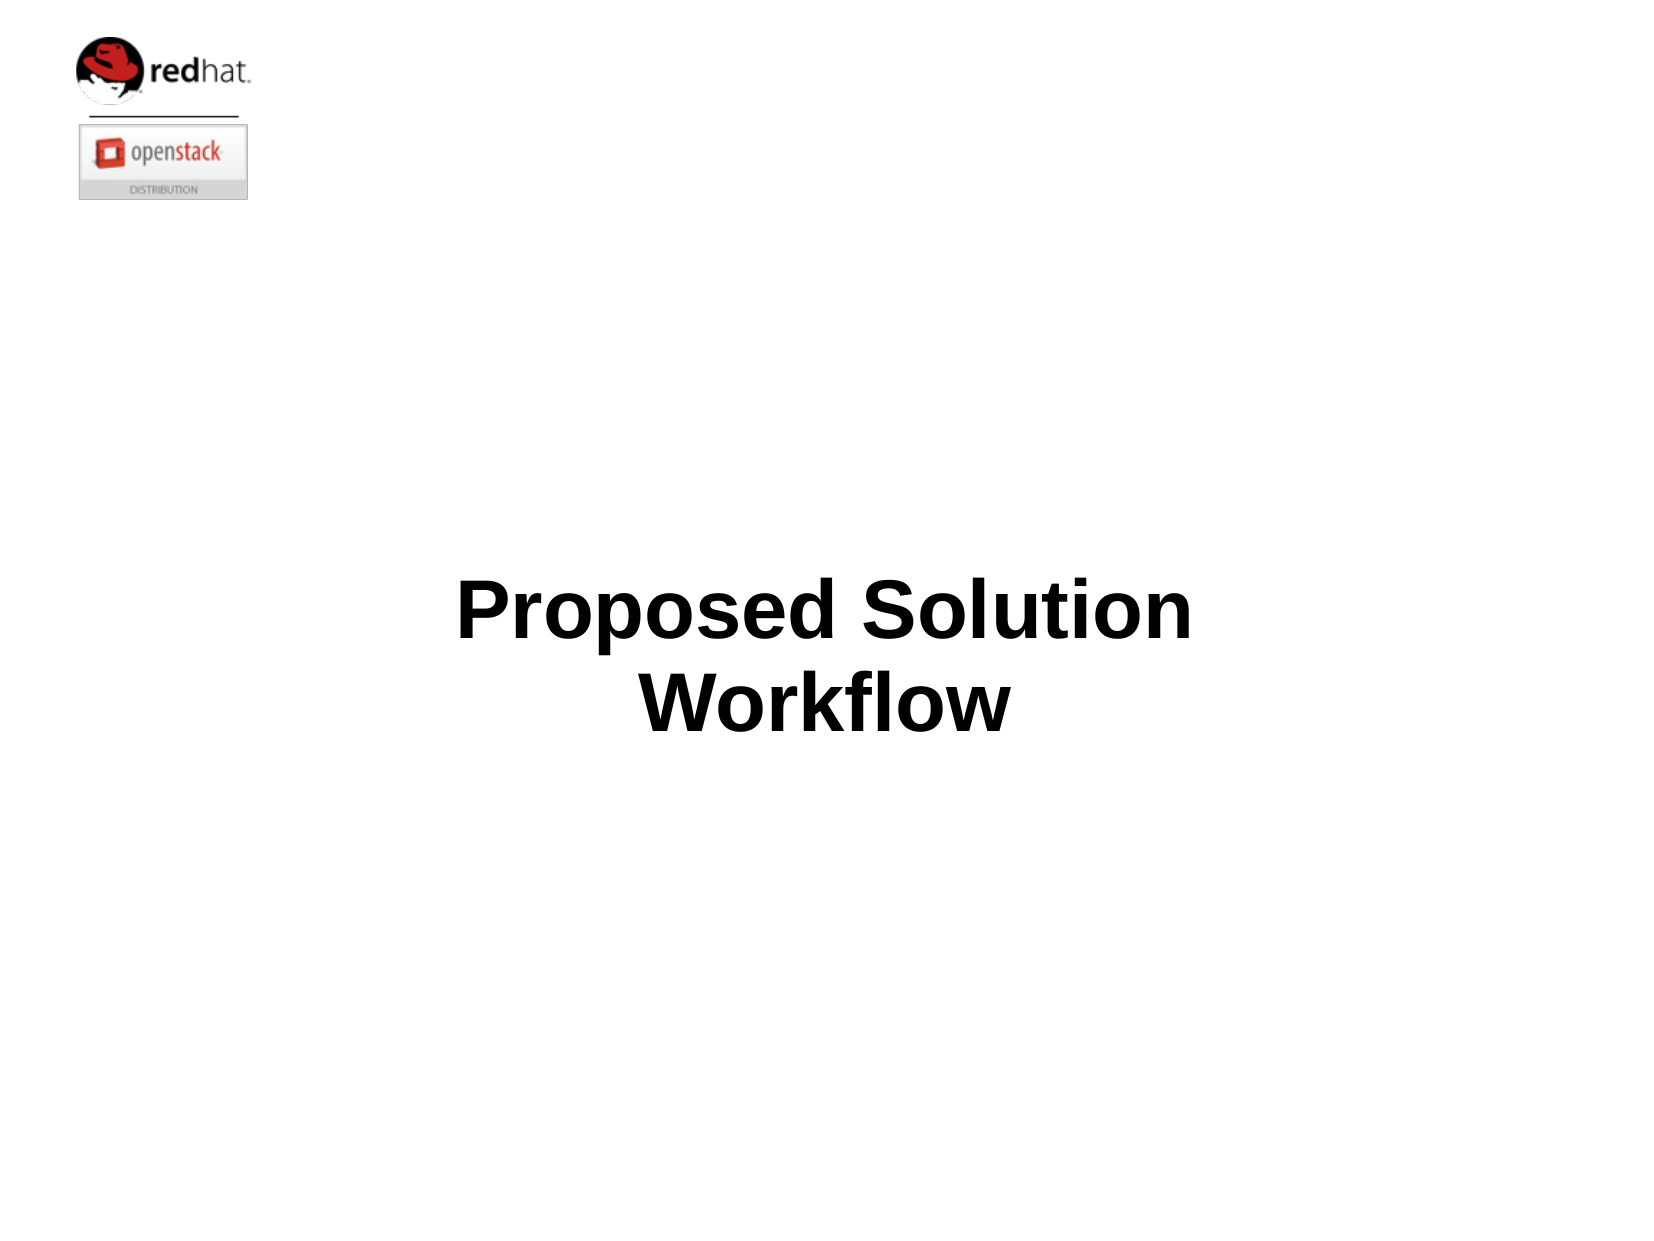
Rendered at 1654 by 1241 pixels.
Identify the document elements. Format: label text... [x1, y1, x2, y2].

picture [75, 37, 252, 204]
title Proposed Solution Workflow [450, 562, 1201, 751]
